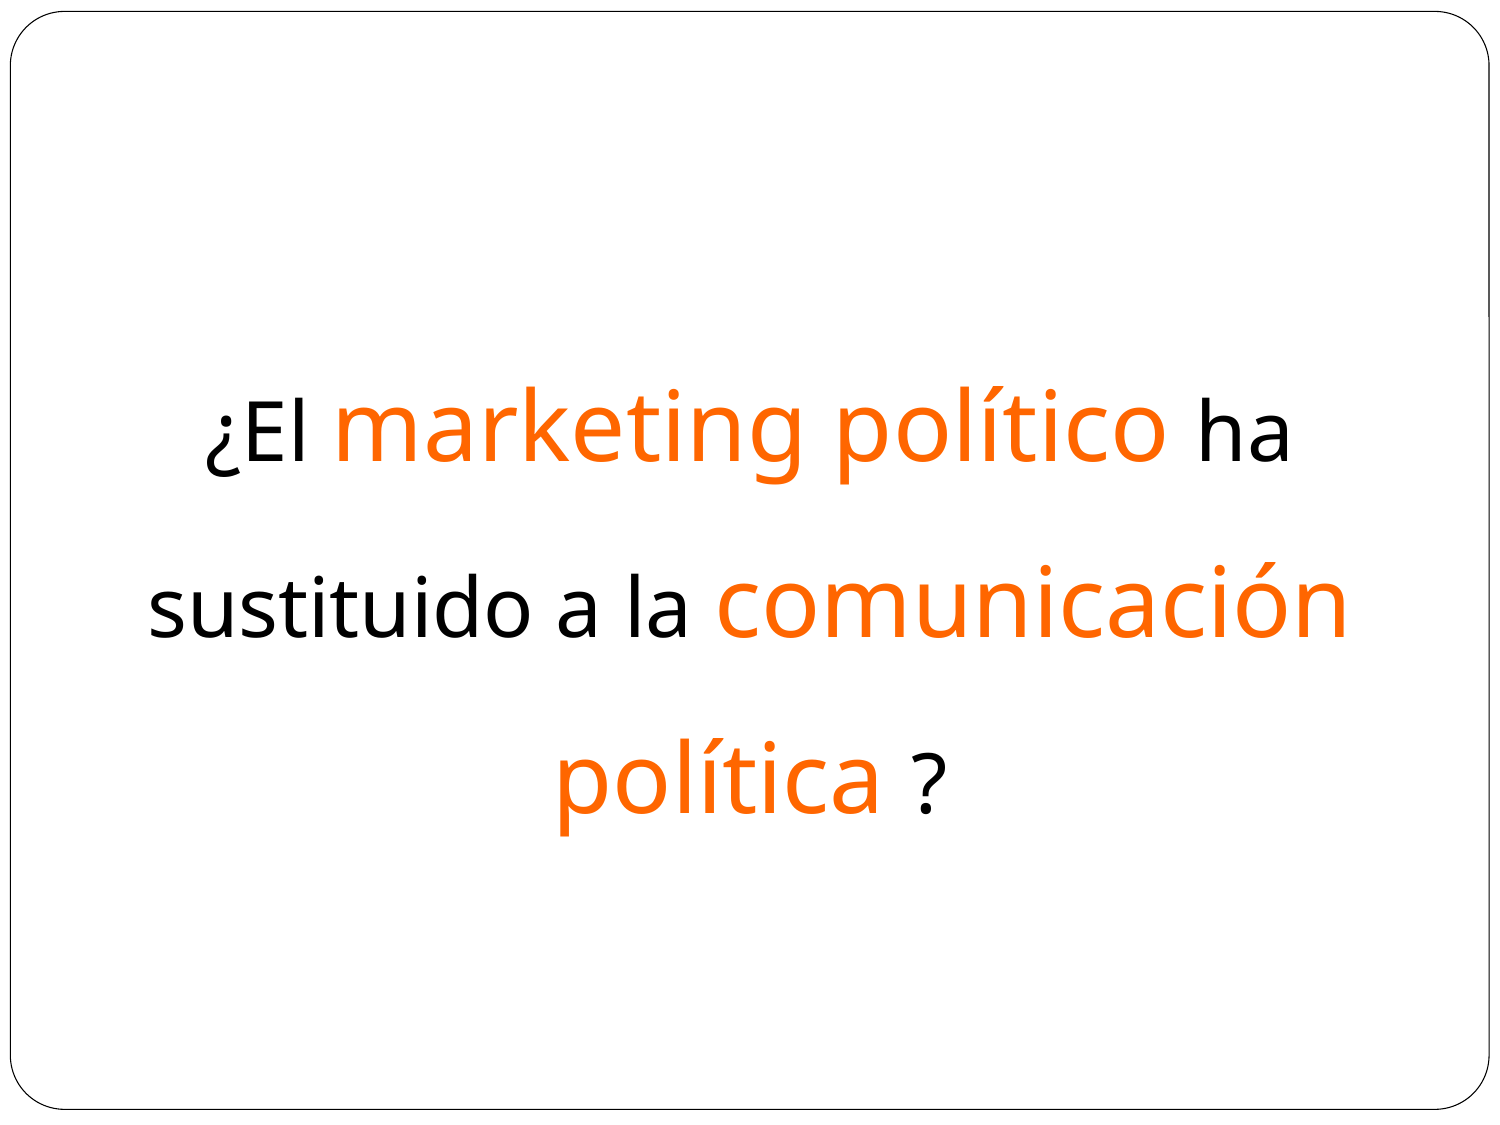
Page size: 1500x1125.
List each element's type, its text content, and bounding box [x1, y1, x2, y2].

text_box ¿El marketing político ha sustituido a la comunicación política ? [62, 37, 1438, 842]
